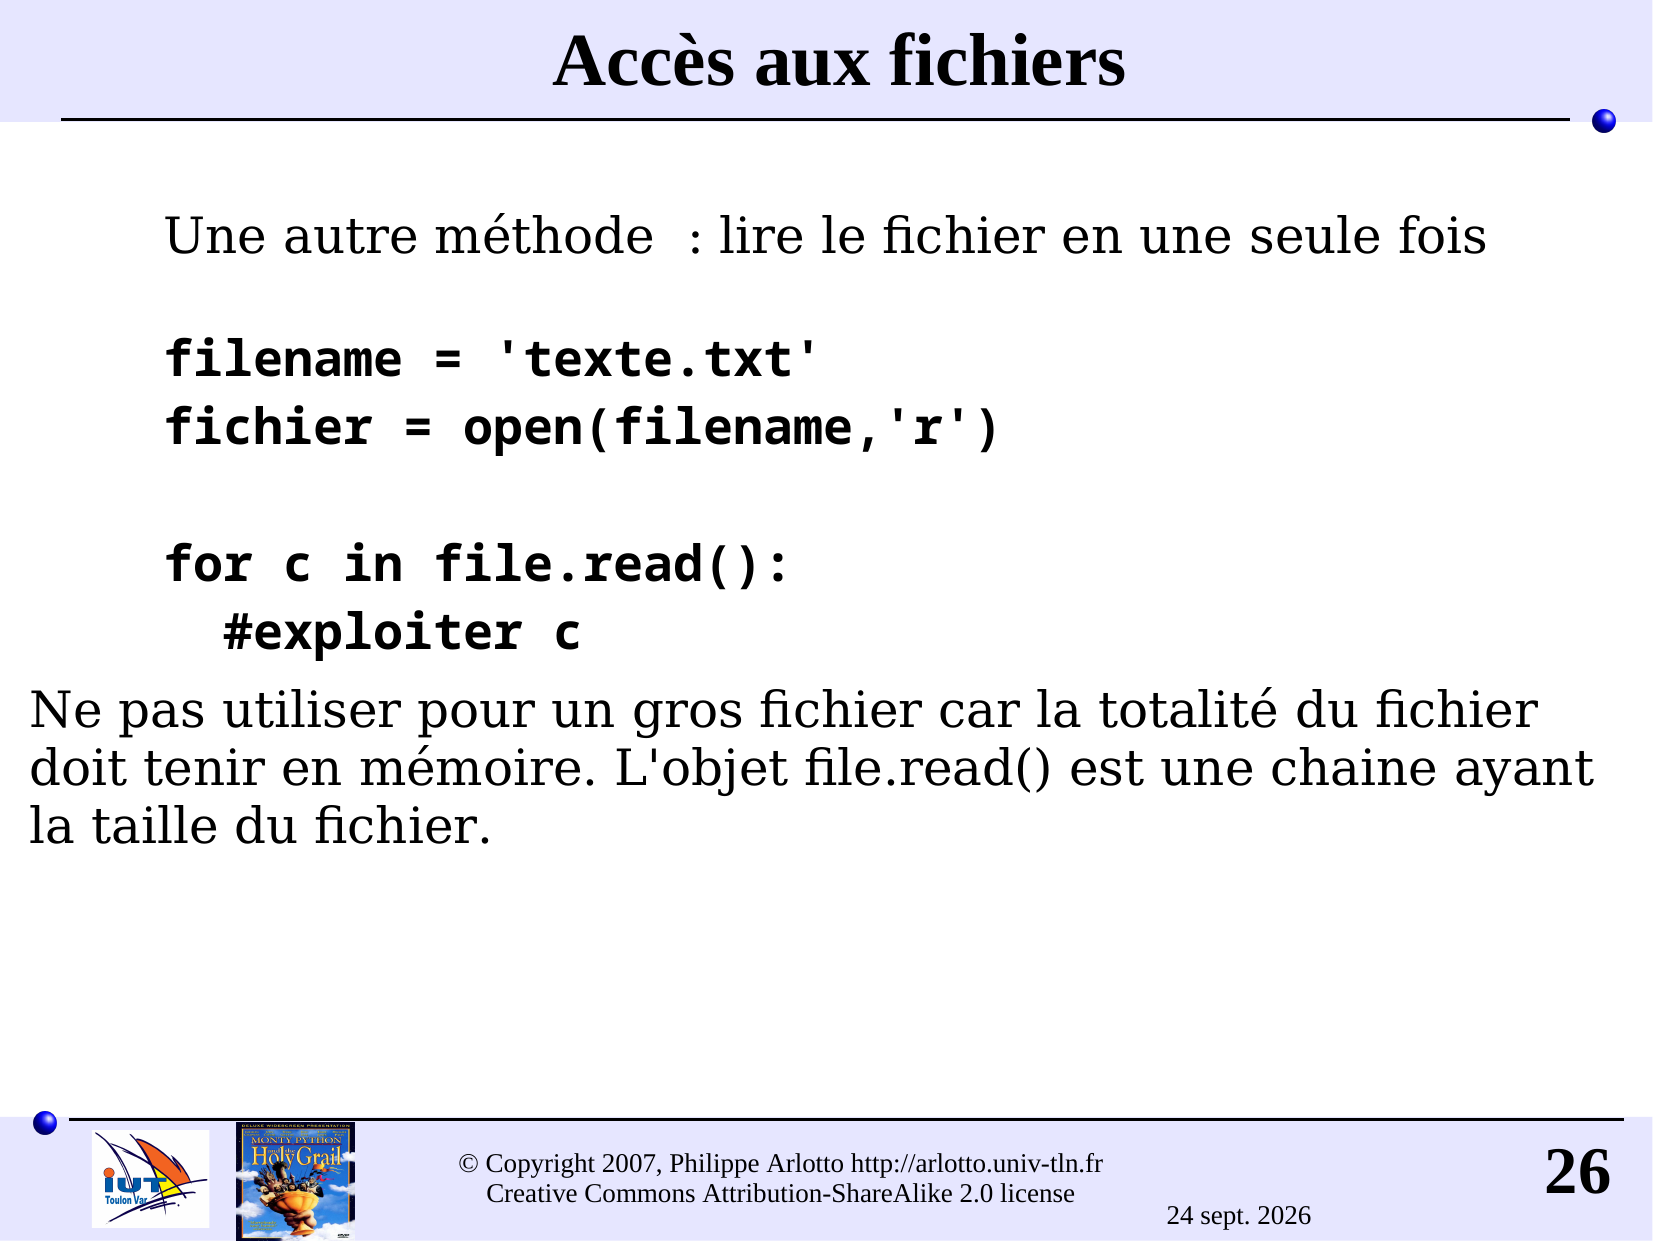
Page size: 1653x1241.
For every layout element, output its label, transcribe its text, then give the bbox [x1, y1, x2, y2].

title Accès aux fichiers [95, 11, 1585, 110]
text_box Ne pas utiliser pour un gros fichier car la totalité du fichier doit tenir en mémoire. L'objet file.read() est une chaine ayant la taille du fichier. [29, 680, 1597, 856]
text_box Une autre méthode : lire le fichier en une seule fois filename = 'texte.txt' fichier = open(filename,'r') for c in file.read(): #exploiter c [163, 206, 1595, 680]
picture [236, 1122, 355, 1241]
